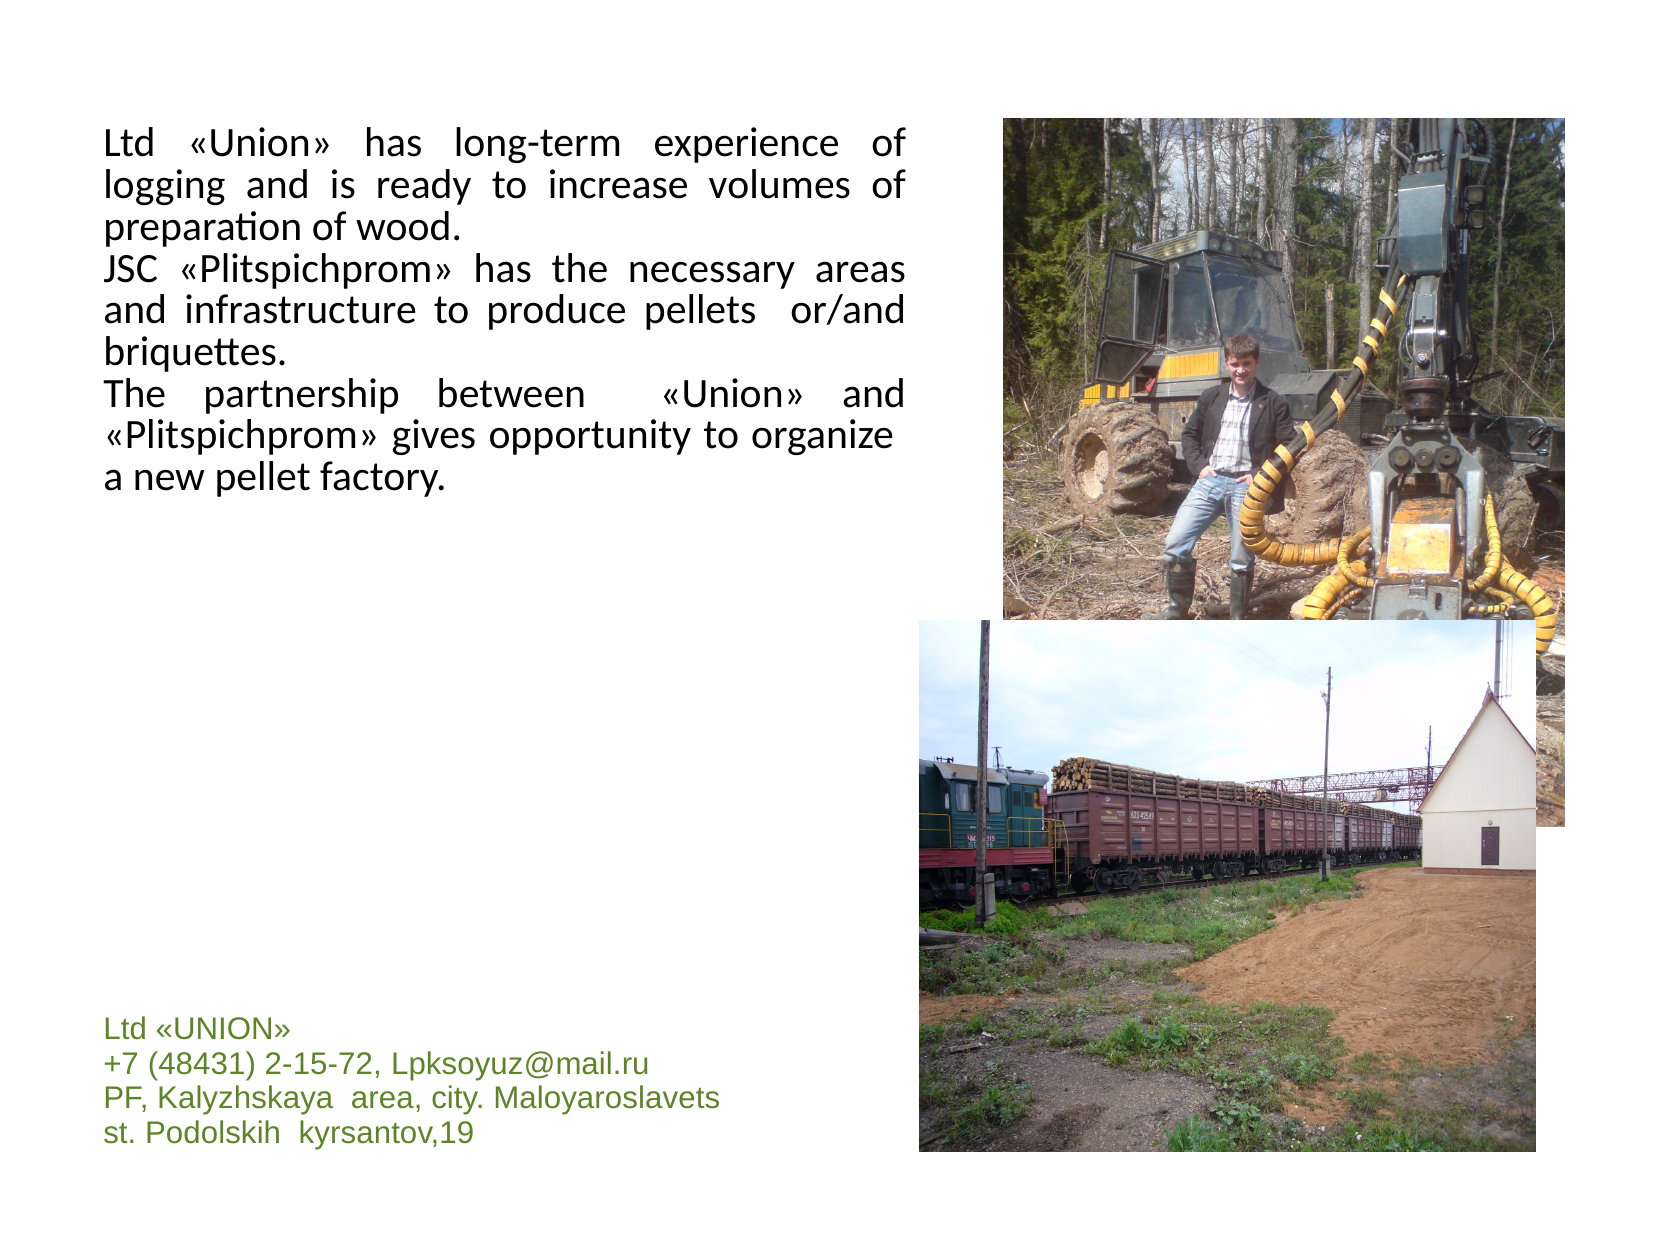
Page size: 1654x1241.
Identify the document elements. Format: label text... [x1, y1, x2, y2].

picture [919, 118, 1565, 1152]
text_box Ltd «Union» has long-term experience of logging and is ready to increase volumes of preparation of wood. JSC «Plitspichprom» has the necessary areas and infrastructure to produce pellets or/and briquettes. The partnership between «Union» and «Plitspichprom» gives opportunity to organize a new pellet factory. [88, 118, 922, 419]
text_box Ltd «UNION» +7 (48431) 2-15-72, Lpksoyuz@mail.ru PF, Kalyzhskaya area, city. Maloyaroslavets st. Podolskih kyrsantov,19 [88, 1003, 827, 1152]
